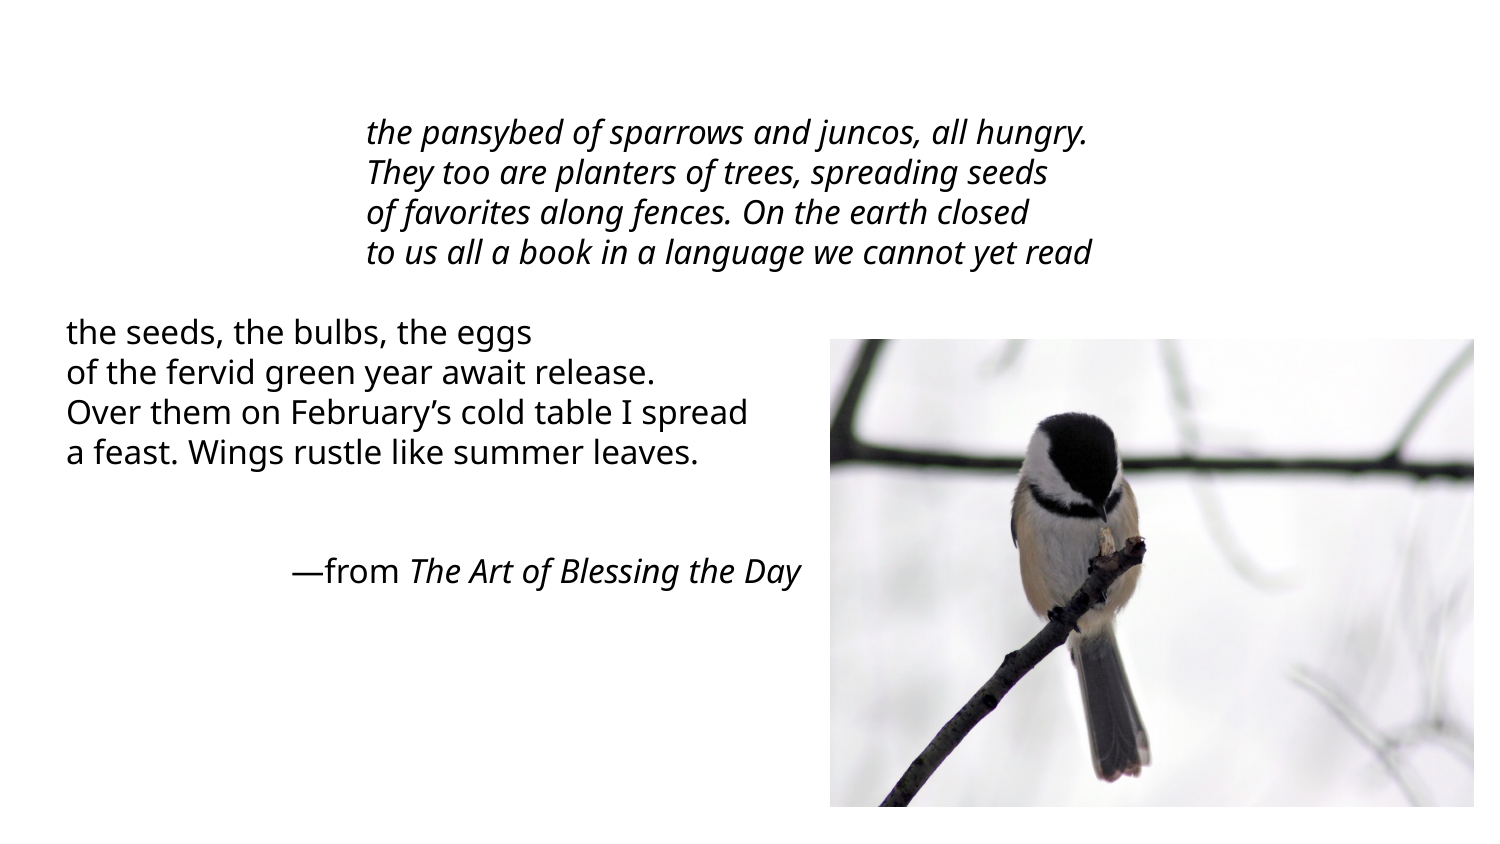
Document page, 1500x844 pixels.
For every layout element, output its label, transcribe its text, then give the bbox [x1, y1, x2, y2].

picture [830, 339, 1474, 807]
list the pansybed of sparrows and juncos, all hungry. They too are planters of trees, spreading seeds of favorites along fences. On the earth closed to us all a book in a language we cannot yet read the seeds, the bulbs, the eggs of the fervid green year await release. Over them on February’s cold table I spread a feast. Wings rustle like summer leaves. —from The Art of Blessing the Day [51, 56, 1449, 706]
